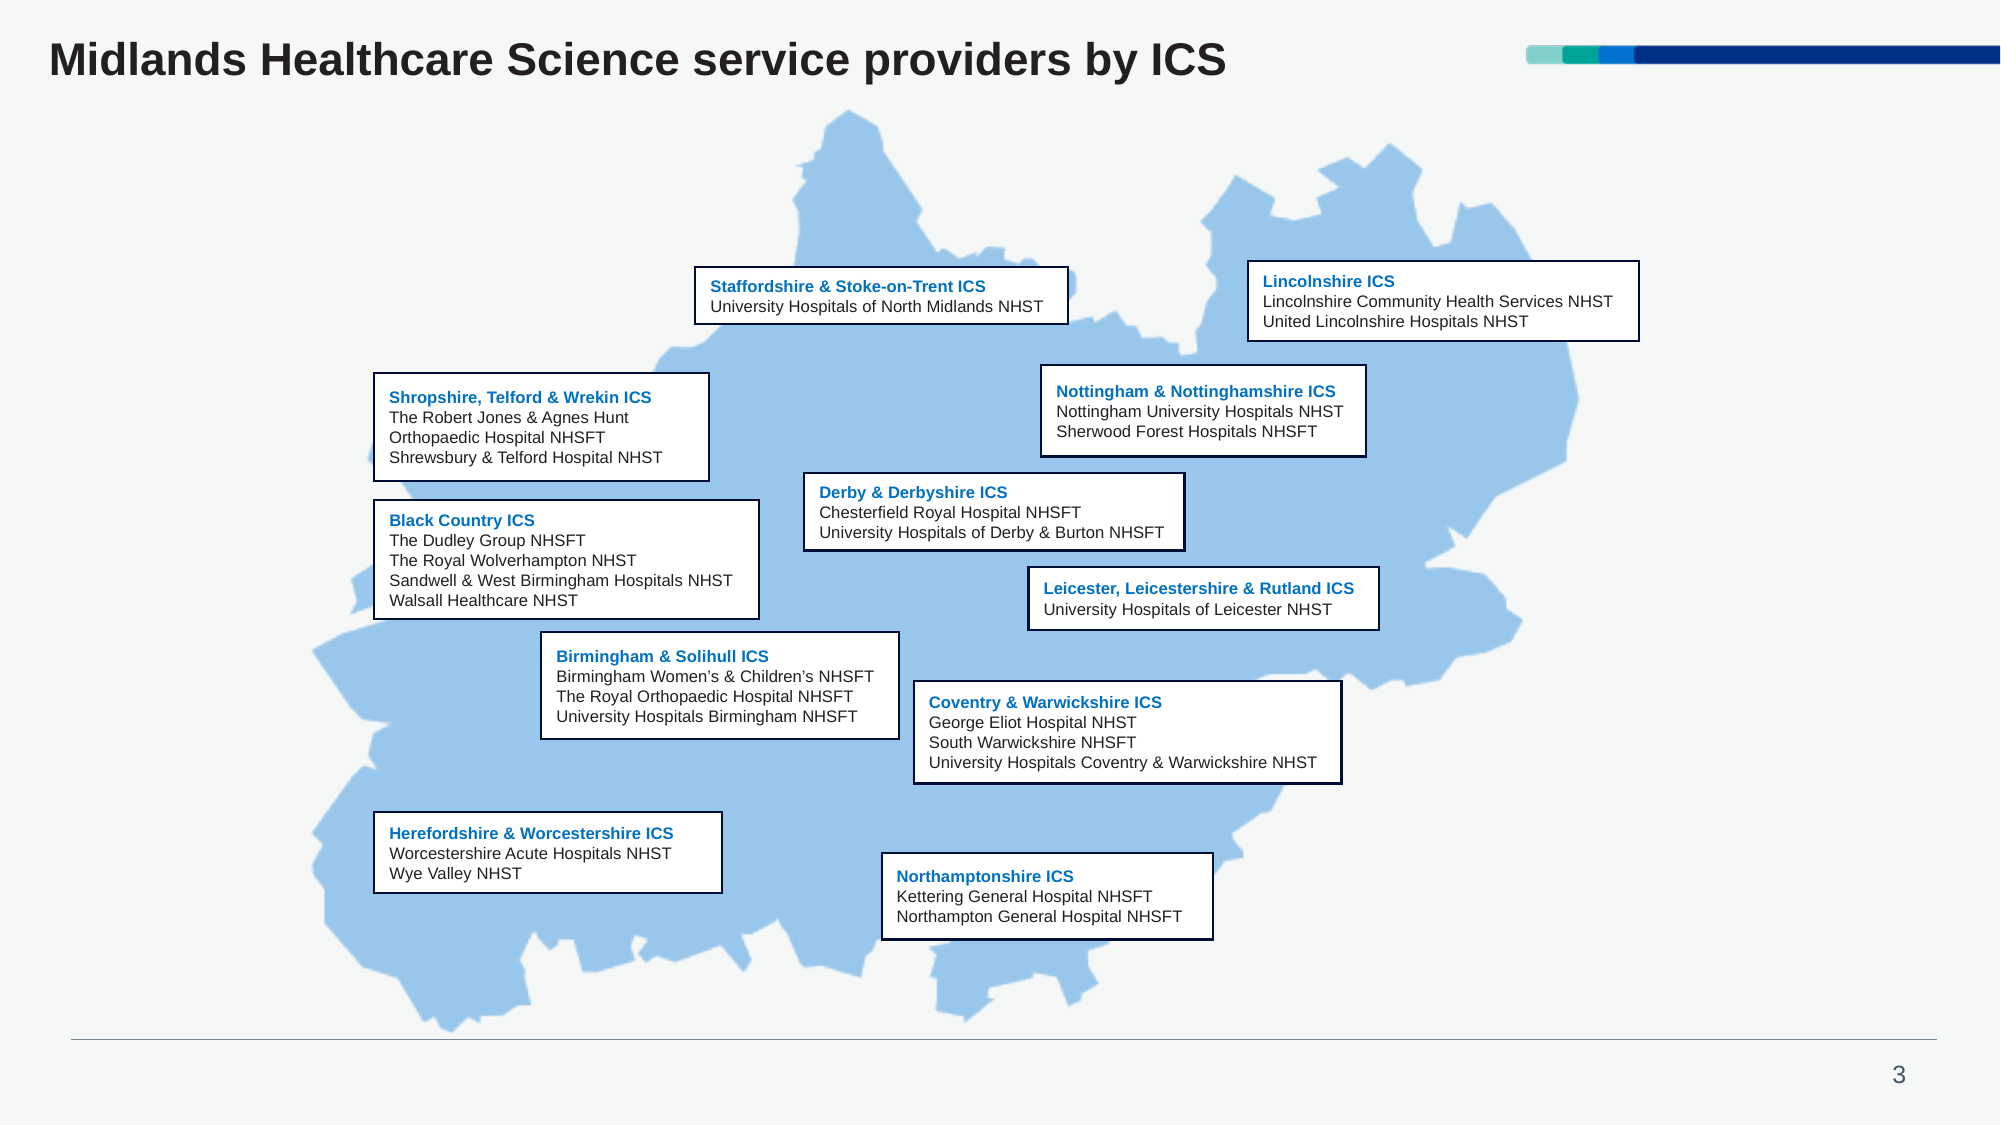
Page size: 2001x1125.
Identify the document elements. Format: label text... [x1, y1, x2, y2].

text_box Derby & Derbyshire ICS Chesterfield Royal Hospital NHSFT University Hospitals of Derby & Burton NHSFT [804, 473, 1184, 551]
text_box Nottingham & Nottinghamshire ICS Nottingham University Hospitals NHST Sherwood Forest Hospitals NHSFT [1041, 365, 1366, 456]
text_box Birmingham & Solihull ICS Birmingham Women’s & Children’s NHSFT The Royal Orthopaedic Hospital NHSFT University Hospitals Birmingham NHSFT [541, 632, 899, 739]
text_box Black Country ICS The Dudley Group NHSFT The Royal Wolverhampton NHST Sandwell & West Birmingham Hospitals NHST Walsall Healthcare NHST [374, 500, 759, 619]
text_box Herefordshire & Worcestershire ICS Worcestershire Acute Hospitals NHST Wye Valley NHST [374, 812, 722, 893]
text_box Northamptonshire ICS Kettering General Hospital NHSFT Northampton General Hospital NHSFT [882, 853, 1213, 940]
picture [280, 97, 1597, 1054]
text_box Staffordshire & Stoke-on-Trent ICS University Hospitals of North Midlands NHST [695, 267, 1068, 324]
text_box Midlands Healthcare Science service providers by ICS [33, 22, 1507, 93]
text_box Leicester, Leicestershire & Rutland ICS University Hospitals of Leicester NHST [1029, 567, 1379, 630]
text_box Lincolnshire ICS Lincolnshire Community Health Services NHST United Lincolnshire Hospitals NHST [1248, 261, 1639, 341]
text_box Shropshire, Telford & Wrekin ICS The Robert Jones & Agnes Hunt Orthopaedic Hospital NHSFT Shrewsbury & Telford Hospital NHST [374, 373, 709, 481]
text_box Coventry & Warwickshire ICS George Eliot Hospital NHST South Warwickshire NHSFT University Hospitals Coventry & Warwickshire NHST [914, 681, 1341, 783]
